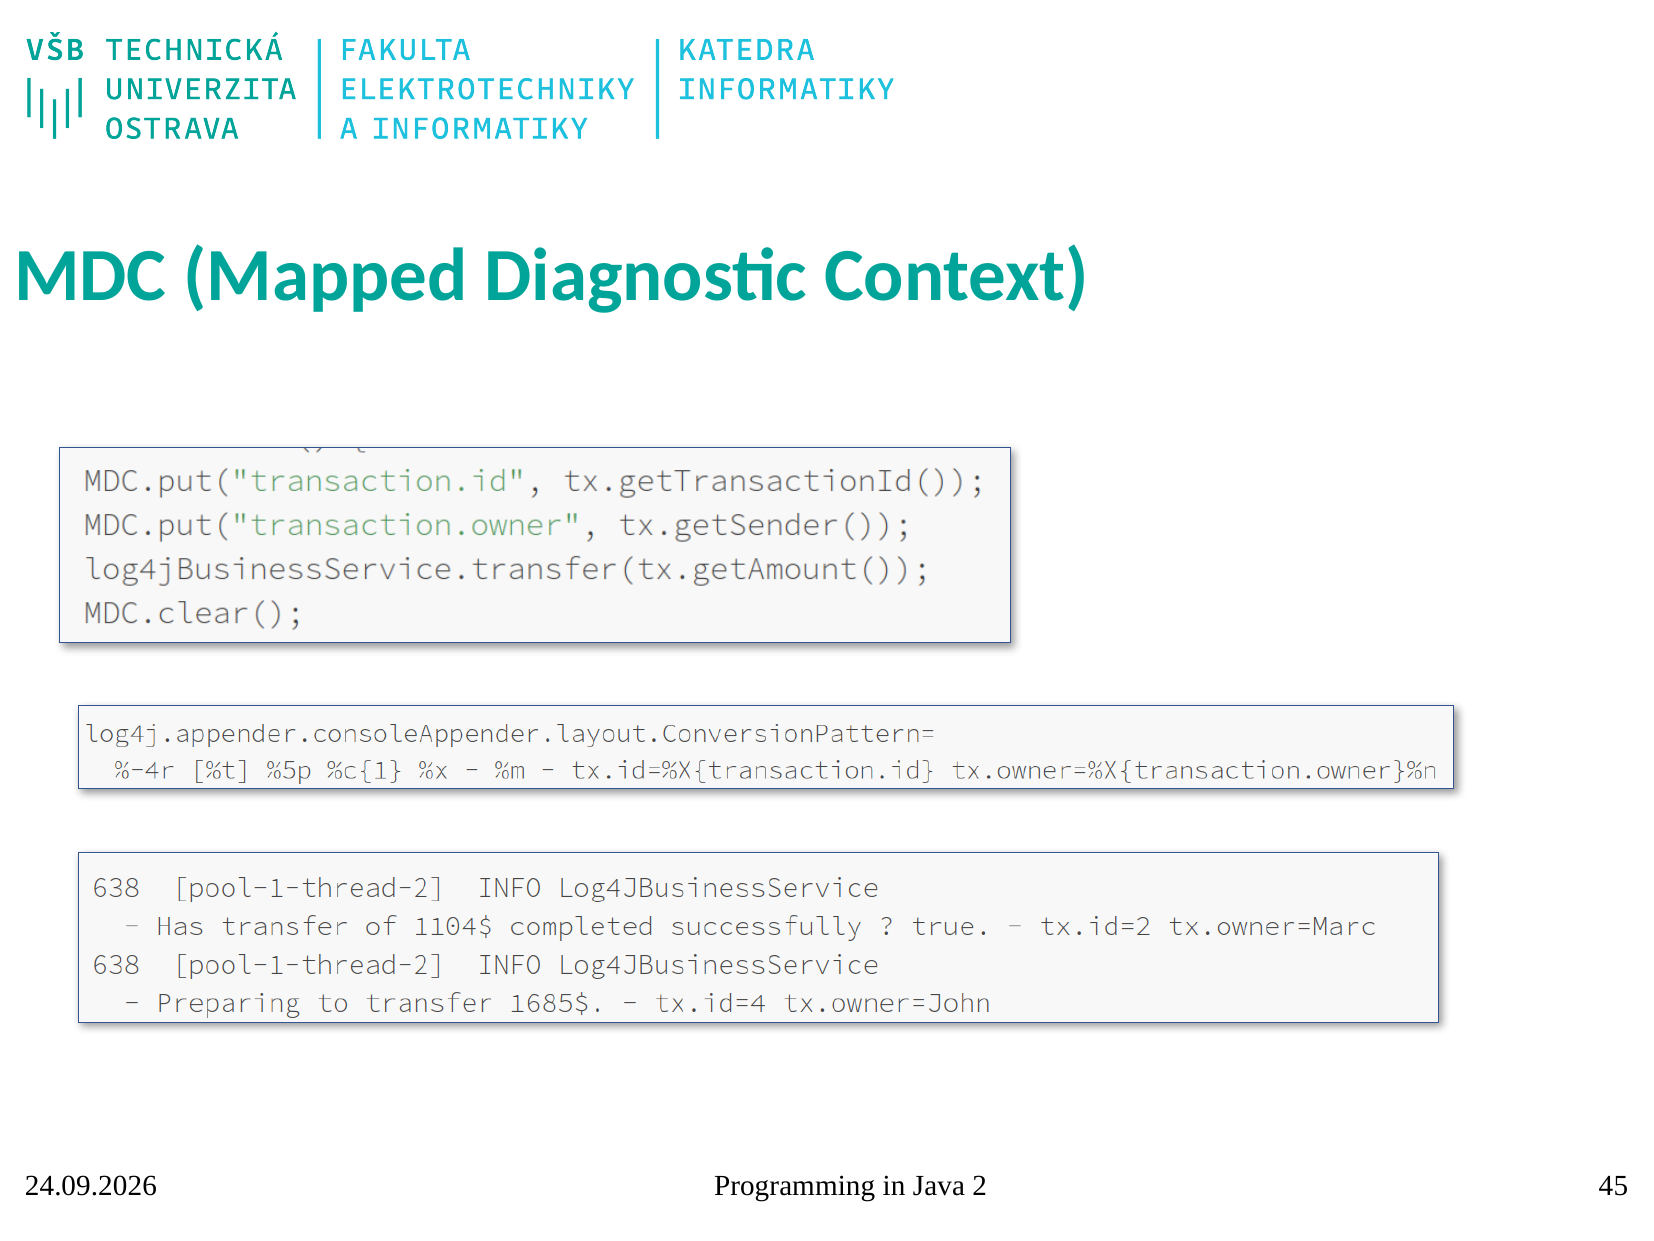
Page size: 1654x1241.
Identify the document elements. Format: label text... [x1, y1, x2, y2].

picture [26, 31, 894, 139]
title MDC (Mapped Diagnostic Context) [14, 165, 1619, 319]
picture [78, 705, 1454, 789]
picture [59, 447, 1011, 643]
picture [78, 852, 1439, 1023]
